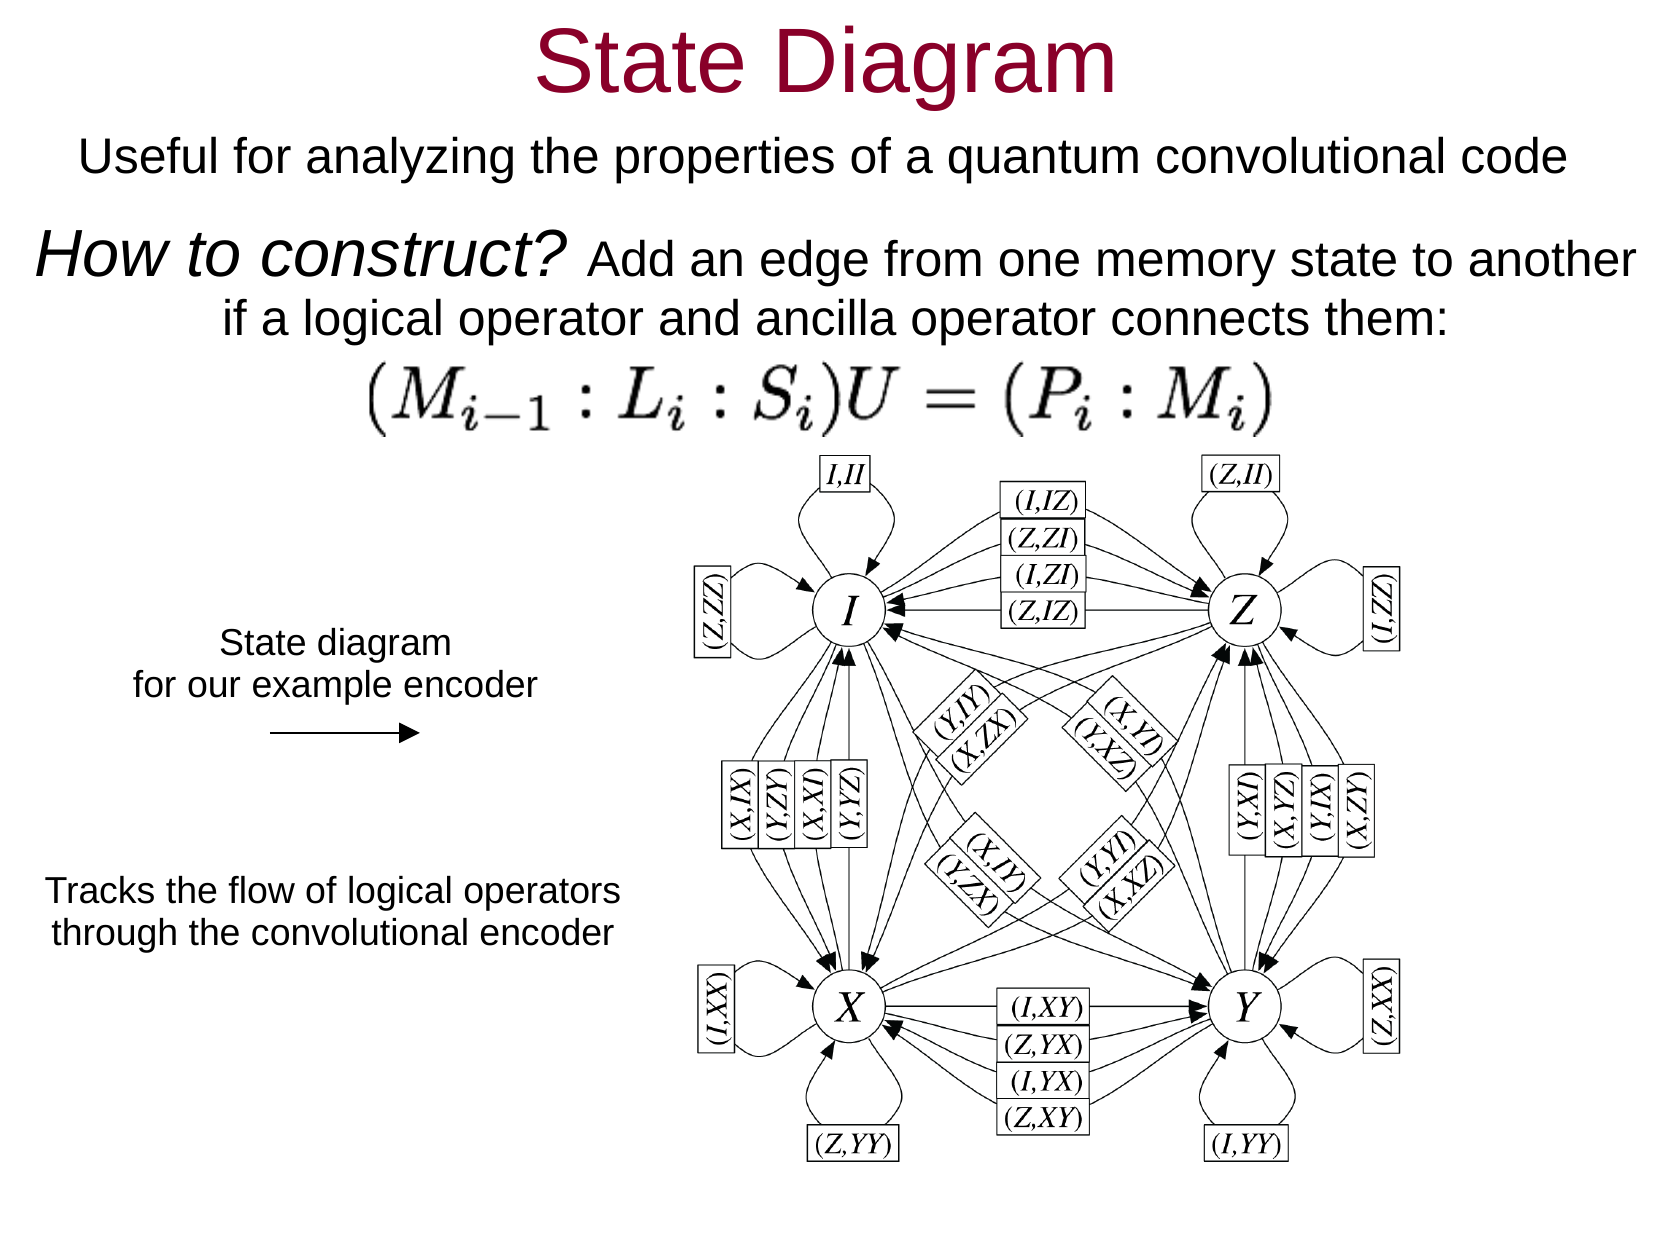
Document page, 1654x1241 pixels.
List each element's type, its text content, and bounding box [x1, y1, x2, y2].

picture [368, 359, 1276, 437]
title State Diagram [0, 0, 1654, 119]
text_box State diagram for our example encoder [118, 613, 555, 713]
text_box How to construct? Add an edge from one memory state to another if a logical operator and ancilla operator connects them: [19, 208, 1652, 354]
text_box Tracks the flow of logical operators through the convolutional encoder [29, 862, 638, 962]
text_box Useful for analyzing the properties of a quantum convolutional code [62, 120, 1585, 192]
picture [689, 449, 1405, 1167]
